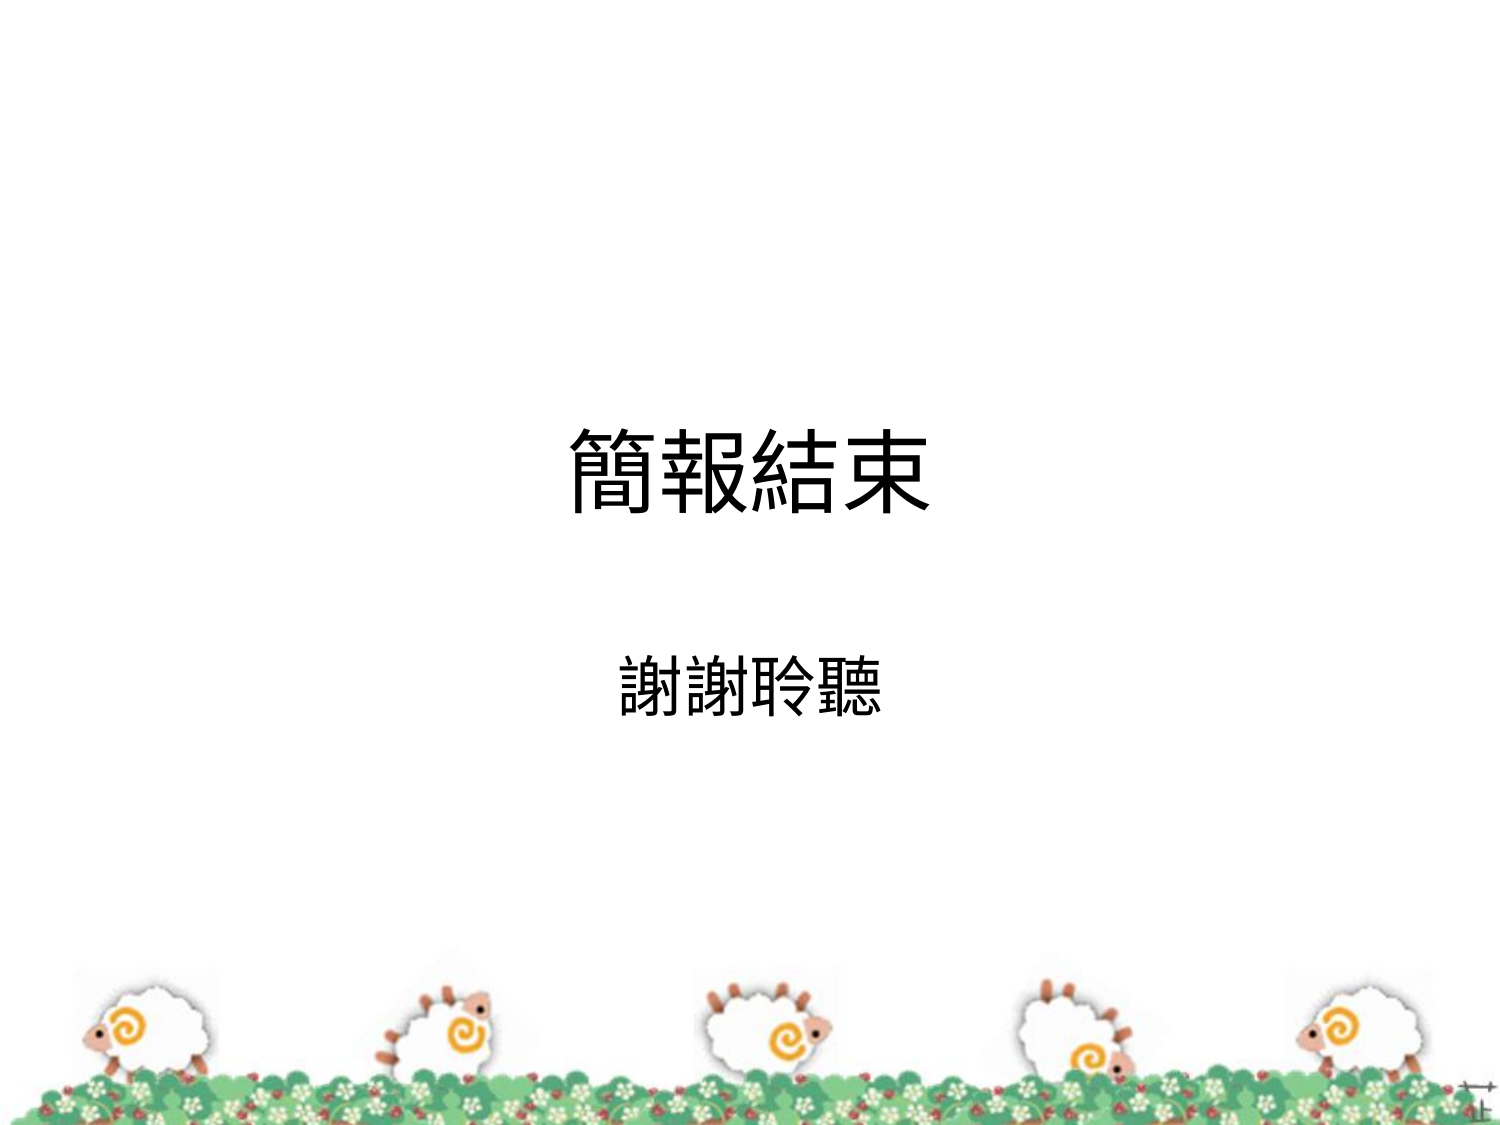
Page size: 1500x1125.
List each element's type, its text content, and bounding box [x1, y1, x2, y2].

picture [0, 645, 1500, 1125]
title 簡報結束 [112, 349, 1388, 591]
subtitle 謝謝聆聽 [225, 637, 1276, 925]
